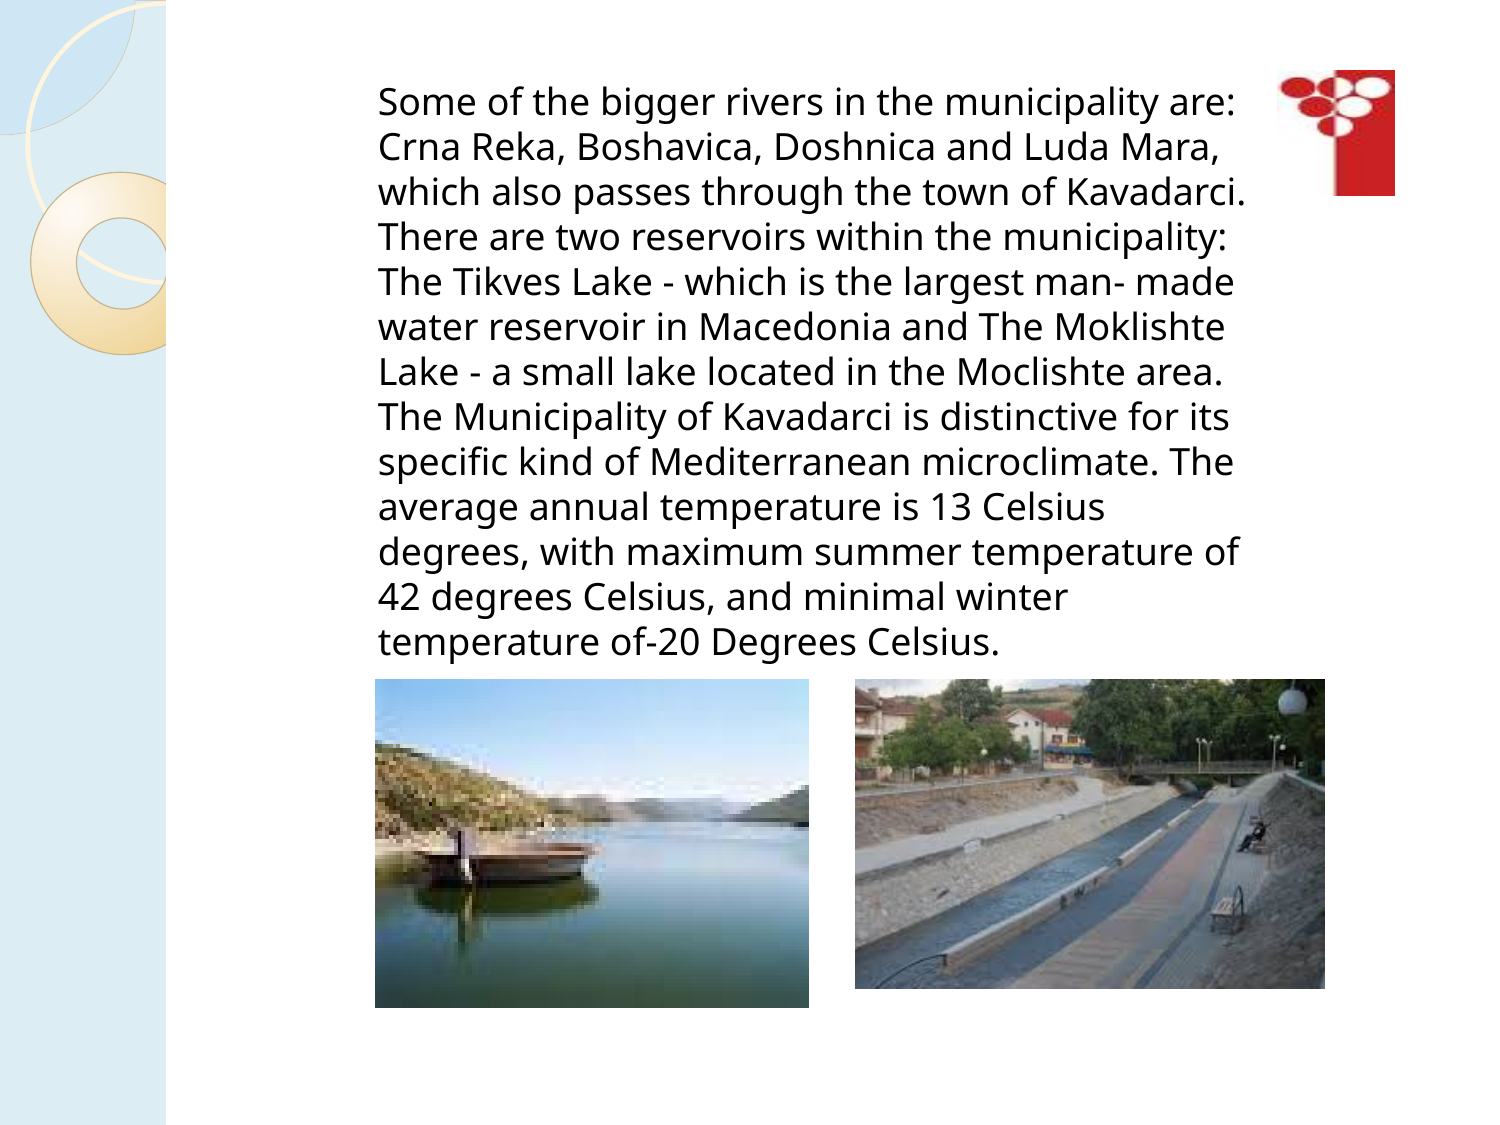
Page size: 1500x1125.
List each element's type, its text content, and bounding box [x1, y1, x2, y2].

picture [375, 679, 809, 1008]
picture [855, 679, 1325, 989]
picture [1277, 70, 1395, 196]
text_box Some of the bigger rivers in the municipality are: Crna Reka, Boshavica, Doshnica and Luda Mara, which also passes through the town of Kavadarci. There are two reservoirs within the municipality: The Tikves Lake - which is the largest man- made water reservoir in Macedonia and The Moklishte Lake - a small lake located in the Moclishte area. The Municipality of Kavadarci is distinctive for its specific kind of Mediterranean microclimate. The average annual temperature is 13 Celsius degrees, with maximum summer temperature of 42 degrees Celsius, and minimal winter temperature of-20 Degrees Celsius. [363, 70, 1278, 671]
